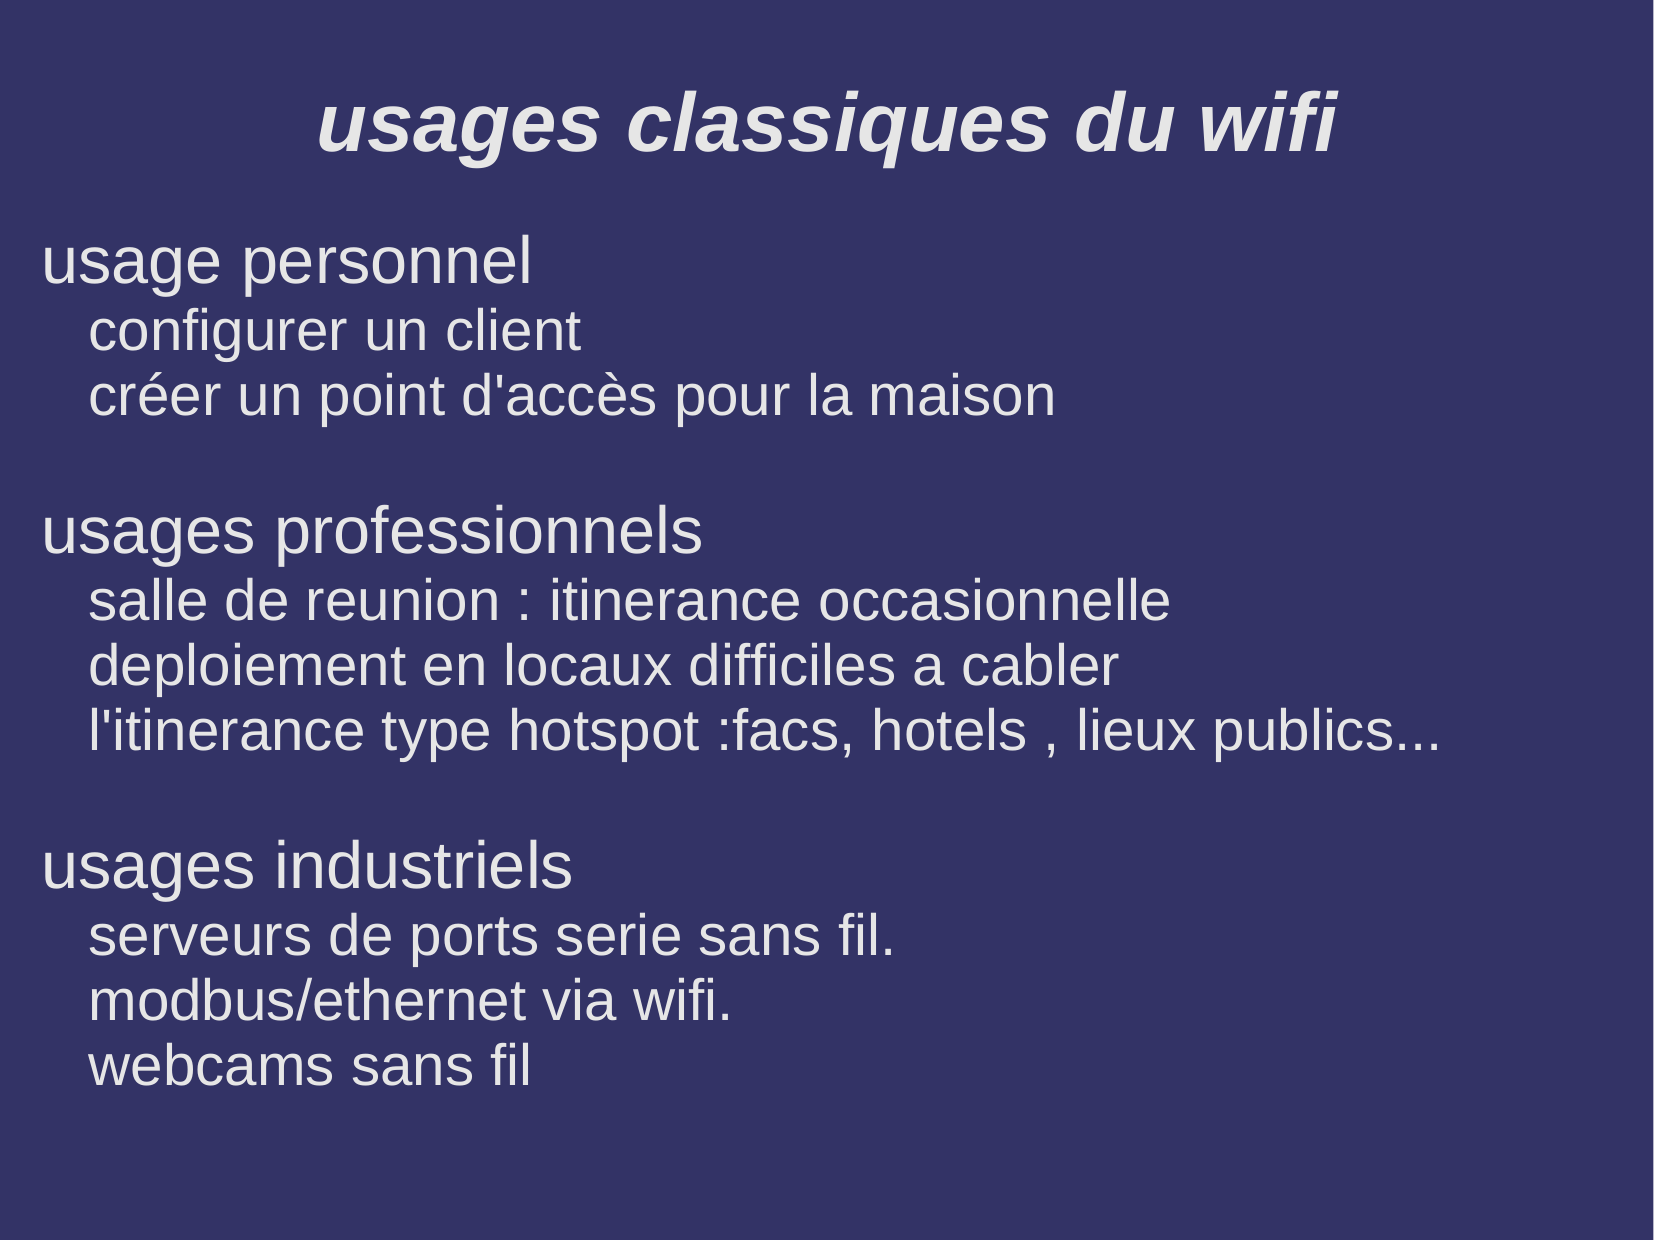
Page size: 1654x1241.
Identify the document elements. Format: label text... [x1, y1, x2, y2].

title usages classiques du wifi [121, 19, 1534, 223]
list usage personnel configurer un client créer un point d'accès pour la maison usages professionnels salle de reunion : itinerance occasionnelle deploiement en locaux difficiles a cabler l'itinerance type hotspot :facs, hotels , lieux publics... usages industriels serveurs de ports serie sans fil. modbus/ethernet via wifi. webcams sans fil [29, 223, 1654, 1202]
